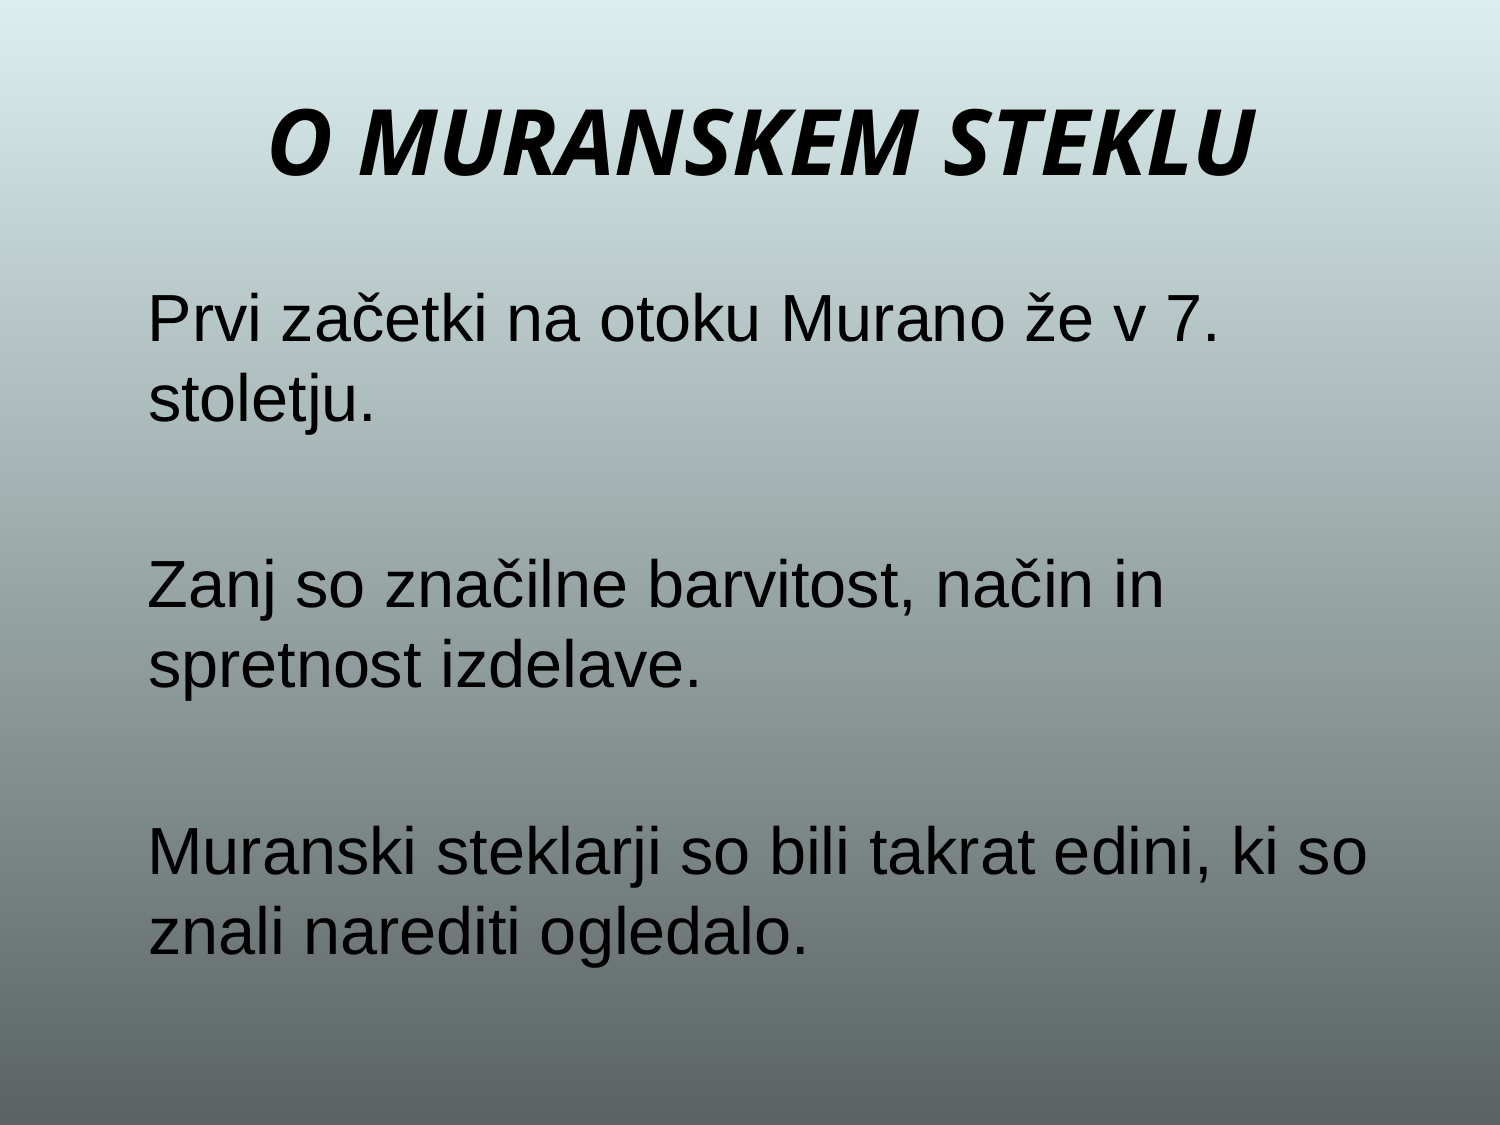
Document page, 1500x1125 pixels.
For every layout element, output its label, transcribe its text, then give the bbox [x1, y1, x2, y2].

list Prvi začetki na otoku Murano že v 7. stoletju. Zanj so značilne barvitost, način in spretnost izdelave. Muranski steklarji so bili takrat edini, ki so znali narediti ogledalo. [76, 267, 1427, 1053]
title O MURANSKEM STEKLU [75, 45, 1425, 233]
